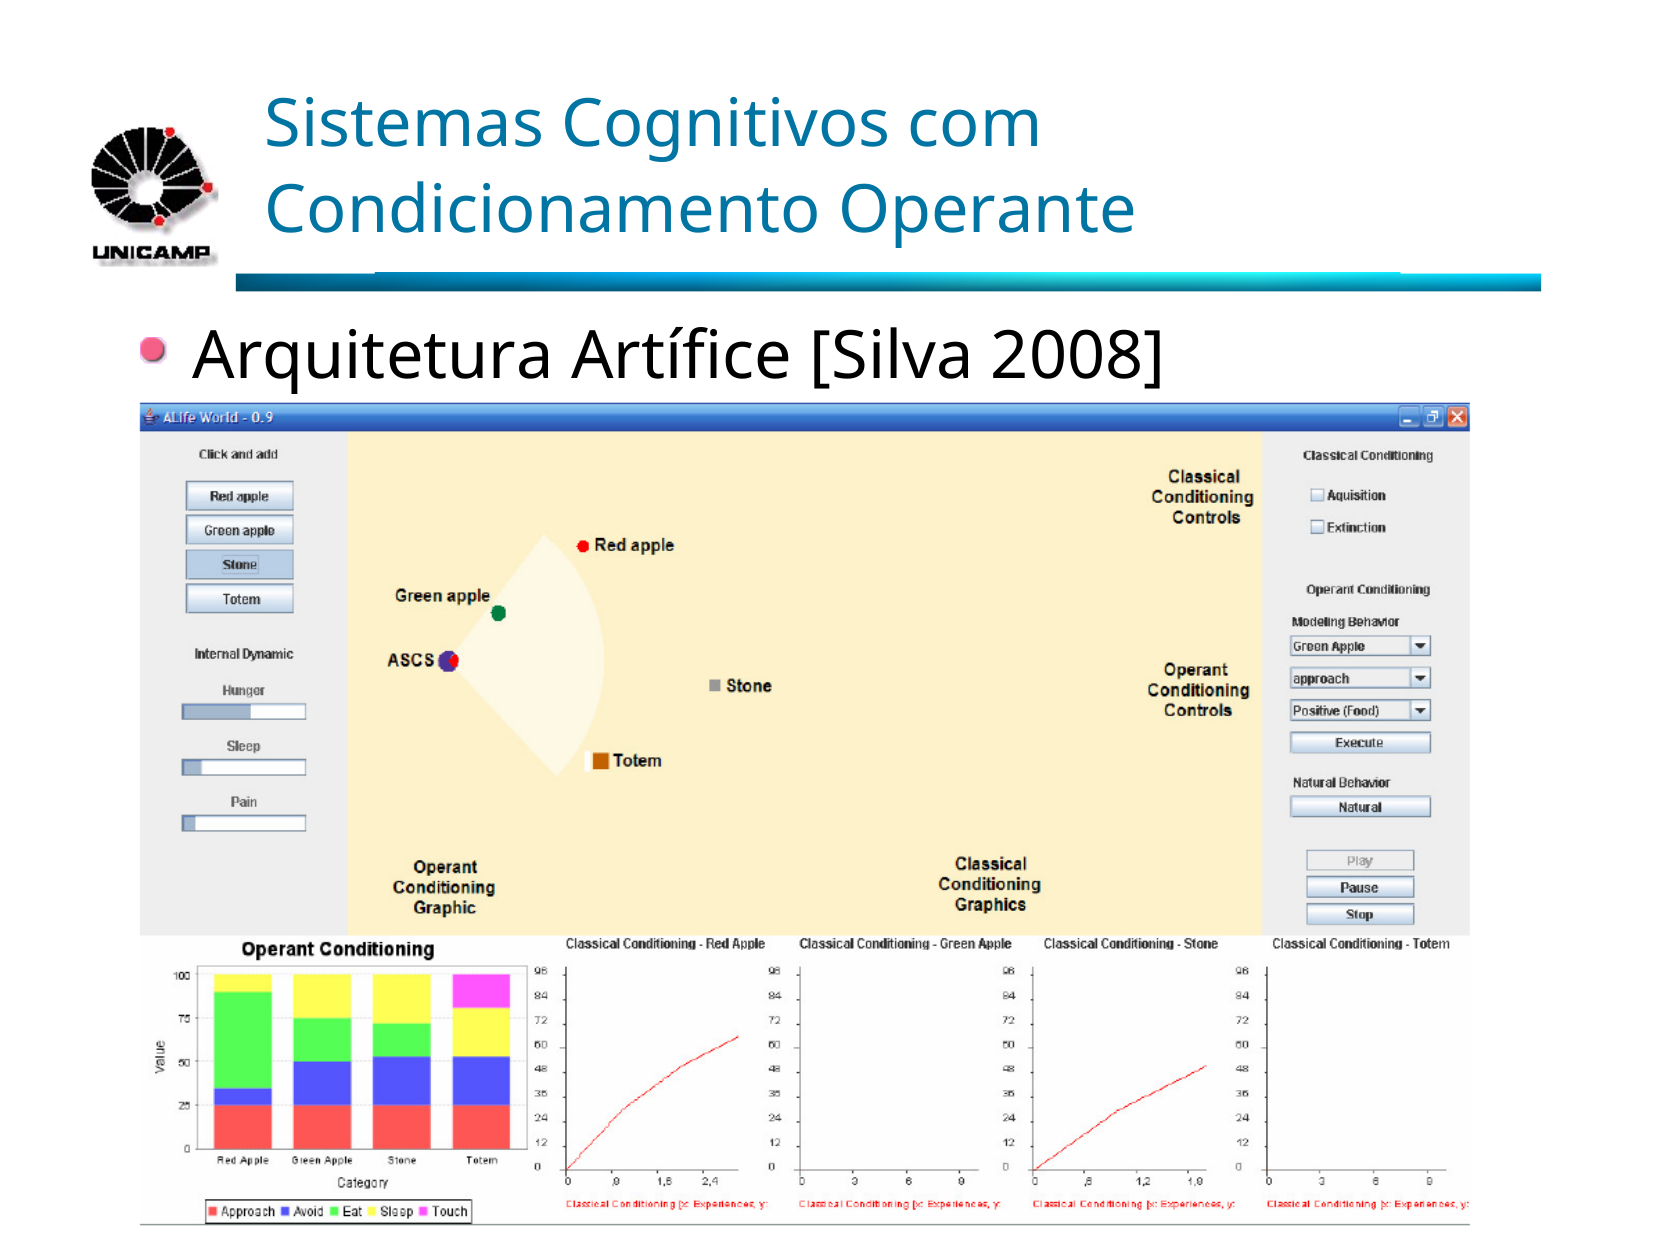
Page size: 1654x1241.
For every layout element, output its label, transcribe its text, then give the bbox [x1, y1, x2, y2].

picture [136, 399, 1477, 1241]
list Arquitetura Artífice [Silva 2008] [121, 309, 1534, 1167]
title Sistemas Cognitivos com Condicionamento Operante [264, 42, 1534, 250]
picture [125, 272, 1654, 295]
